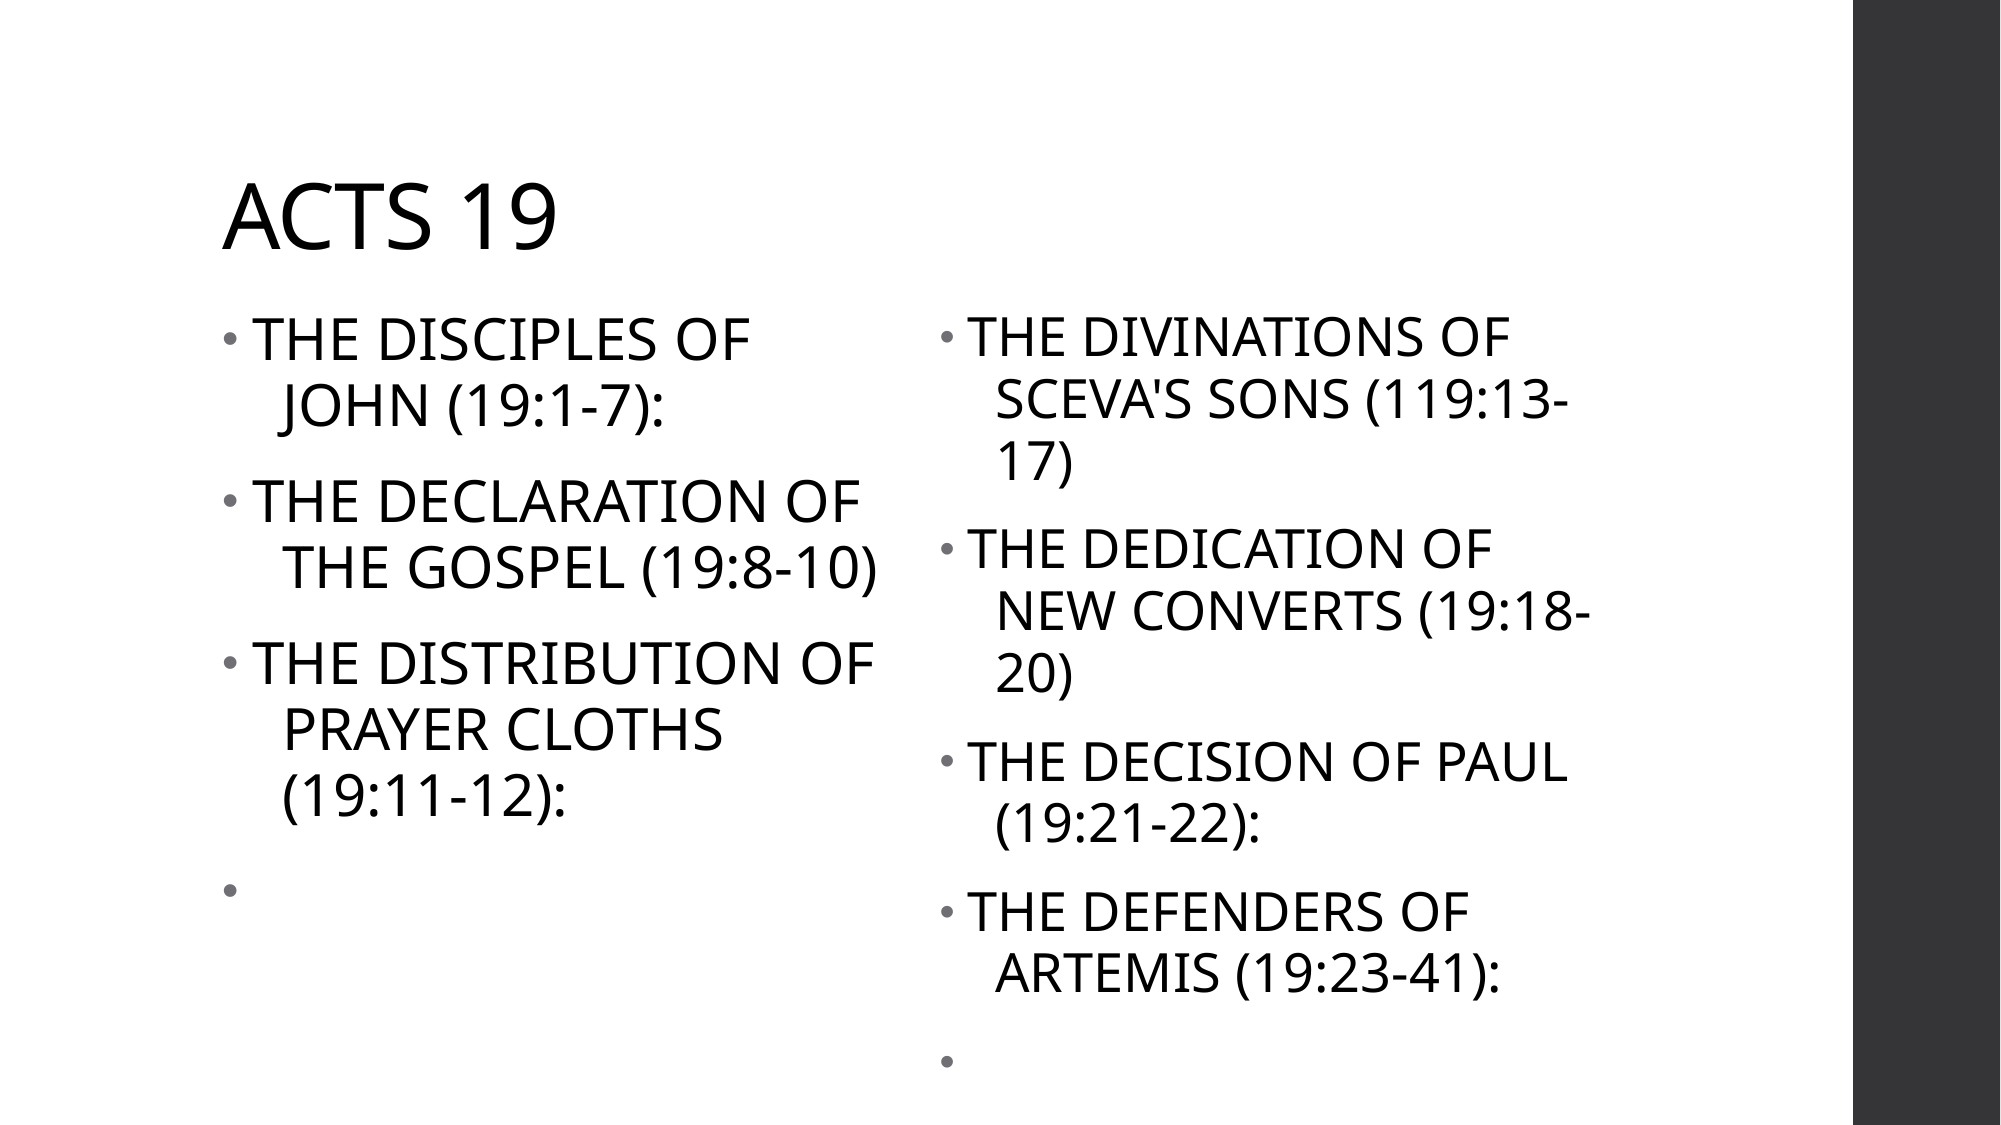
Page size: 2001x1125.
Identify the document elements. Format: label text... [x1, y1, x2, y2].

list THE DISCIPLES OF JOHN (19:1-7): THE DECLARATION OF THE GOSPEL (19:8-10) THE DISTRIBUTION OF PRAYER CLOTHS (19:11-12): [207, 299, 900, 1014]
list THE DIVINATIONS OF SCEVA'S SONS (119:13-17) THE DEDICATION OF NEW CONVERTS (19:18-20) THE DECISION OF PAUL (19:21-22): THE DEFENDERS OF ARTEMIS (19:23-41): [924, 299, 1617, 1014]
title ACTS 19 [206, 60, 1797, 278]
